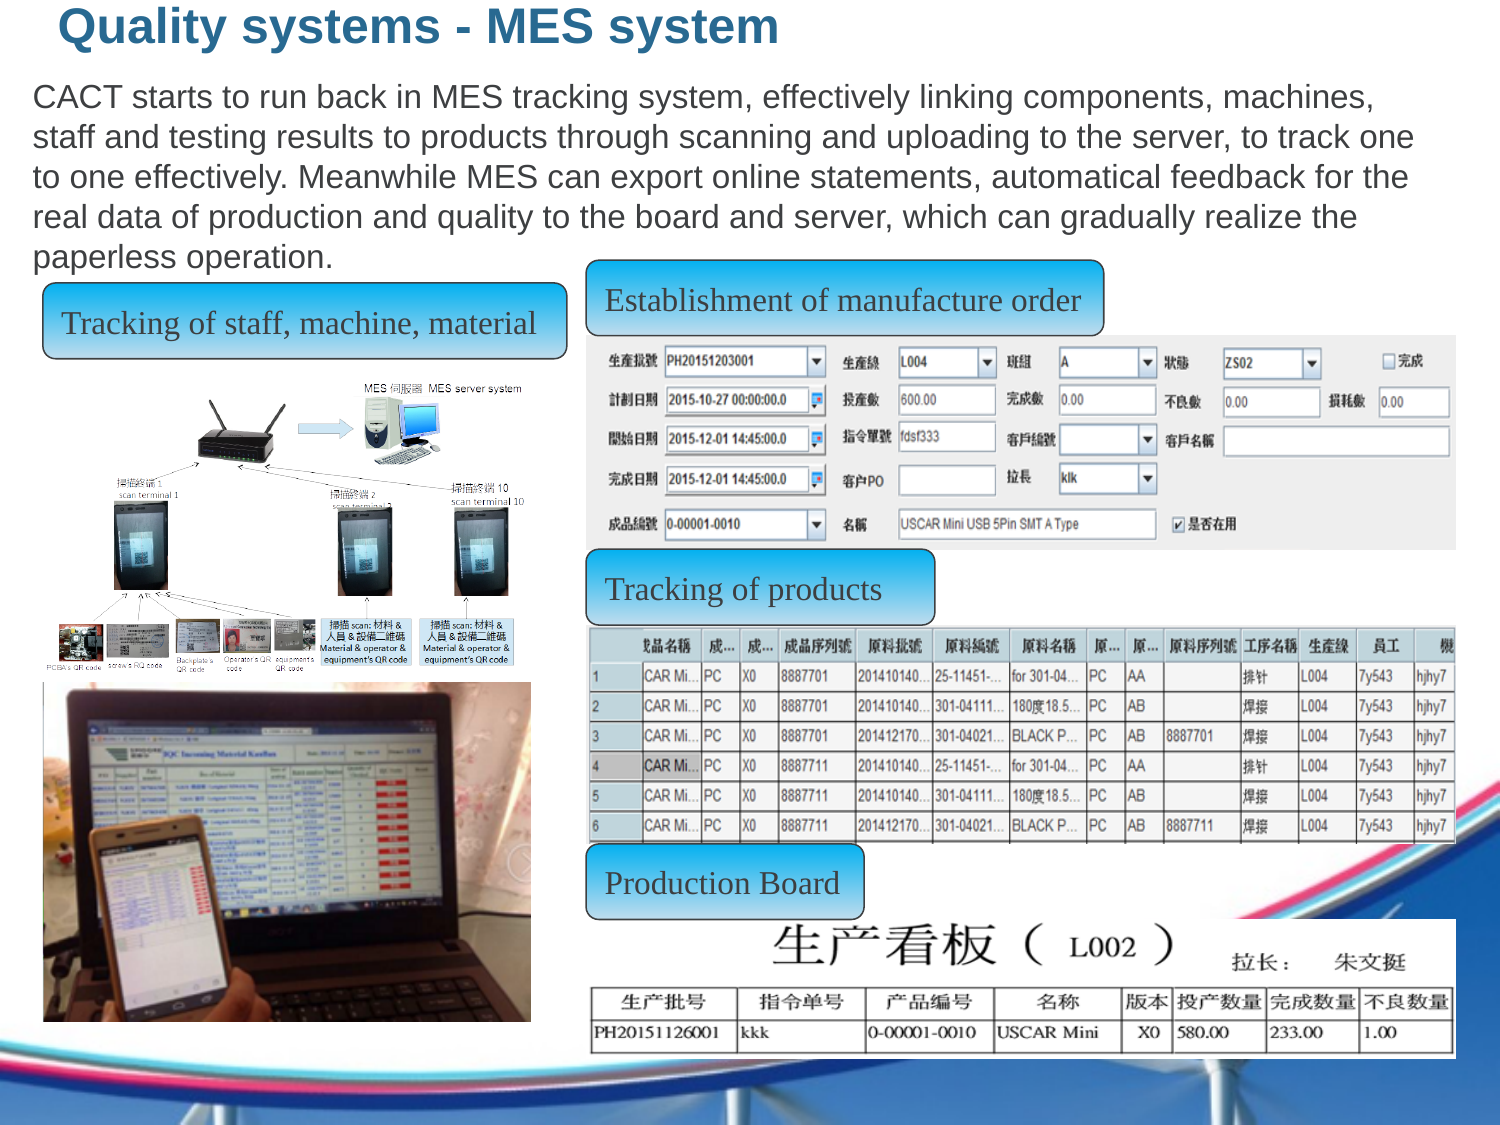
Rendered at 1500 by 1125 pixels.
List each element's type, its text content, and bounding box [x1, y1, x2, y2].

text_box Tracking of products [586, 549, 935, 626]
text_box Tracking of staff, machine, material [42, 282, 567, 359]
text_box CACT starts to run back in MES tracking system, effectively linking components, machines, staff and testing results to products through scanning and uploading to the server, to track one to one effectively. Meanwhile MES can export online statements, automatical feedback for the real data of production and quality to the board and server, which can gradually realize the paperless operation. [17, 67, 1456, 283]
text_box Establishment of manufacture order [586, 260, 1104, 336]
picture [0, 0, 1500, 1125]
title Quality systems - MES system [42, 0, 1391, 67]
text_box Production Board [586, 843, 865, 920]
